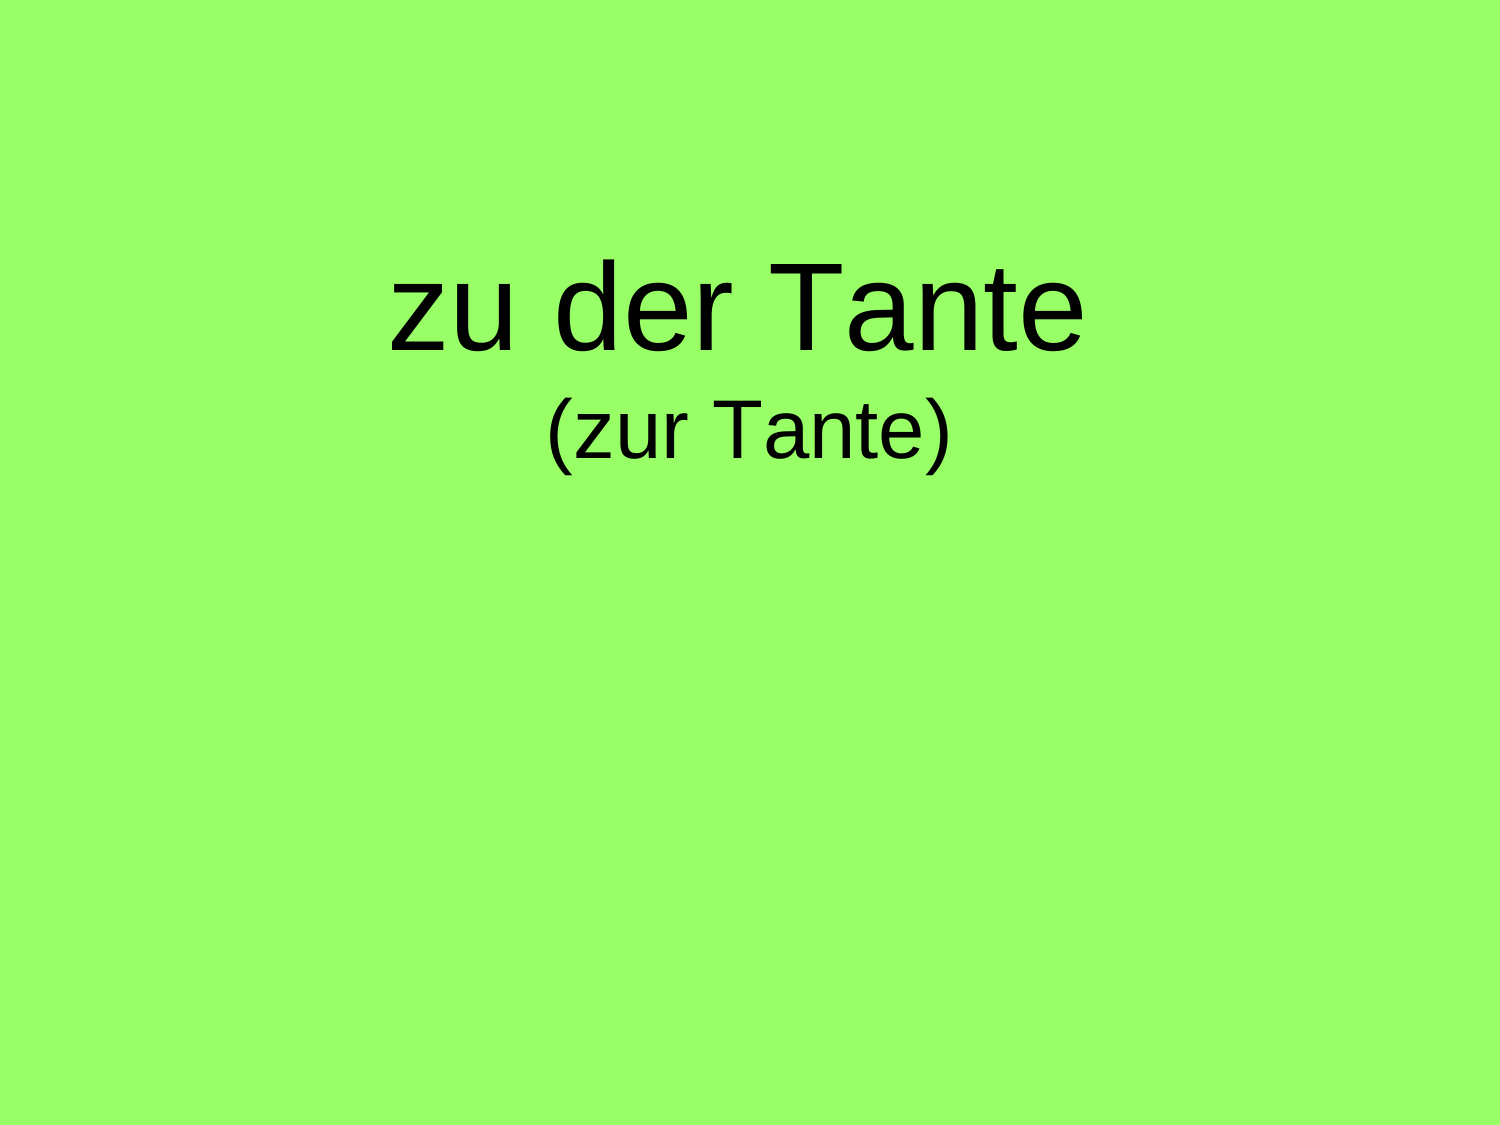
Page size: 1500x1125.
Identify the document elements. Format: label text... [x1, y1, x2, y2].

title zu der Tante (zur Tante) [88, 160, 1388, 539]
